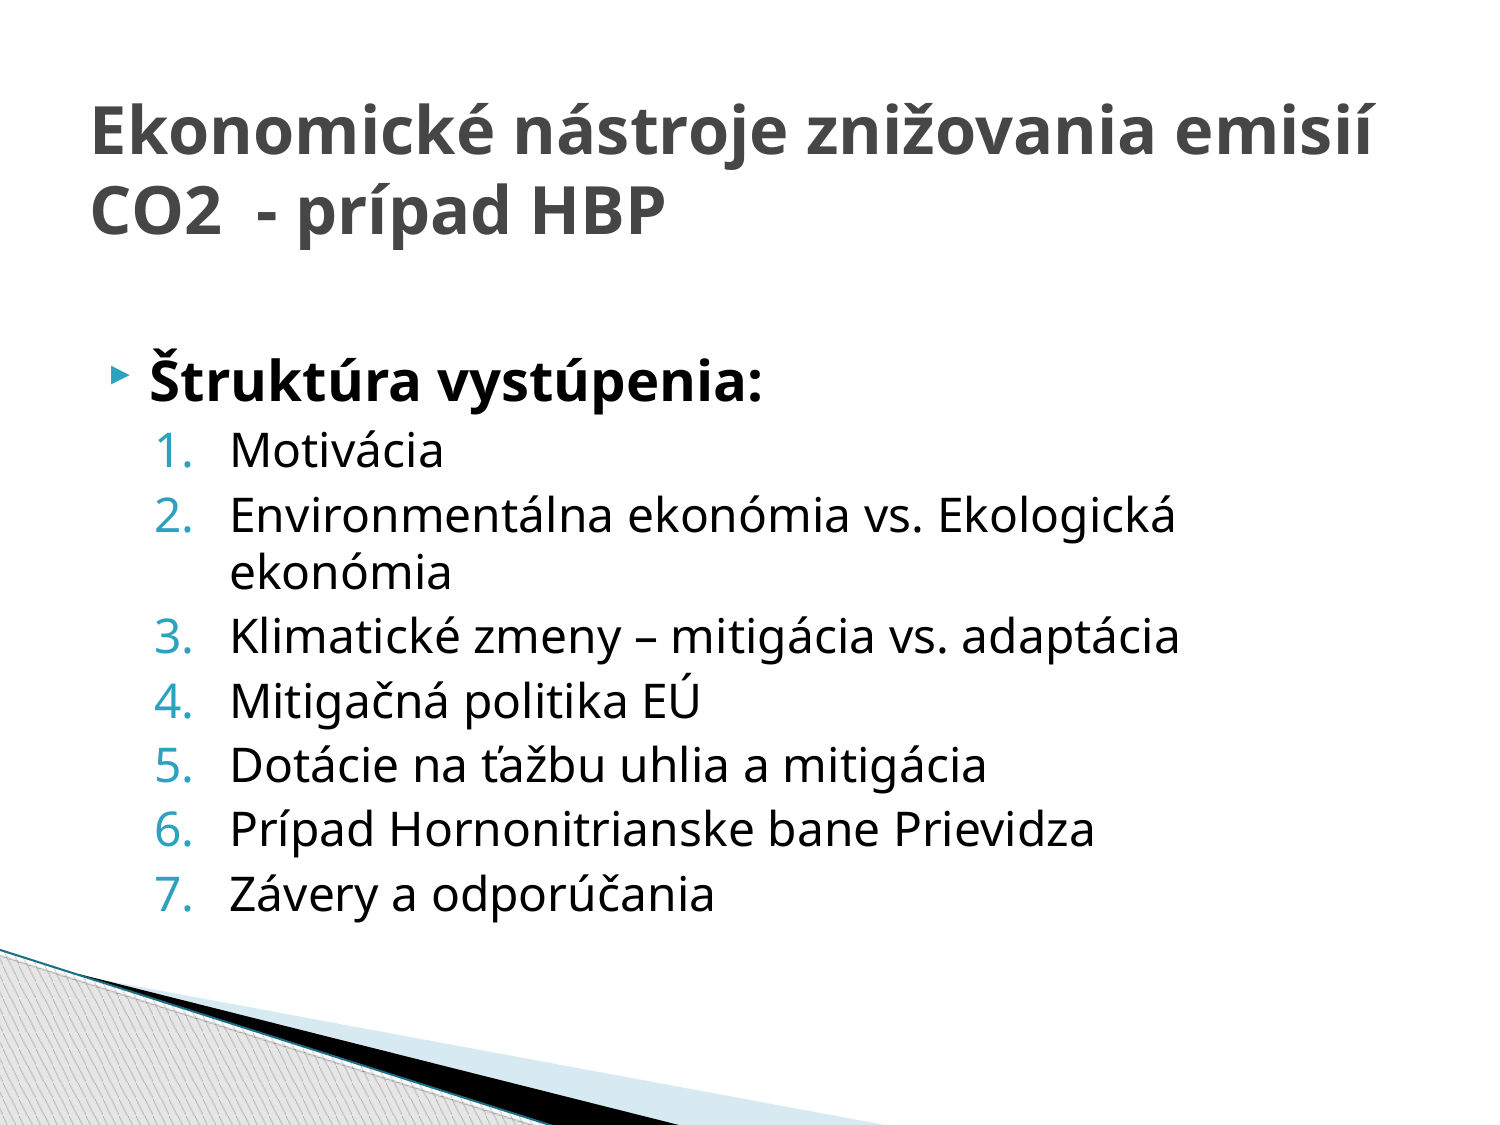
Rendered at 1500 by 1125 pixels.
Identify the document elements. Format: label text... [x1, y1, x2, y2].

list Štruktúra vystúpenia: Motivácia Environmentálna ekonómia vs. Ekologická ekonómia Klimatické zmeny – mitigácia vs. adaptácia Mitigačná politika EÚ Dotácie na ťažbu uhlia a mitigácia Prípad Hornonitrianske bane Prievidza Závery a odporúčania [75, 338, 1425, 986]
title Ekonomické nástroje znižovania emisií CO2 - prípad HBP [75, 45, 1425, 291]
